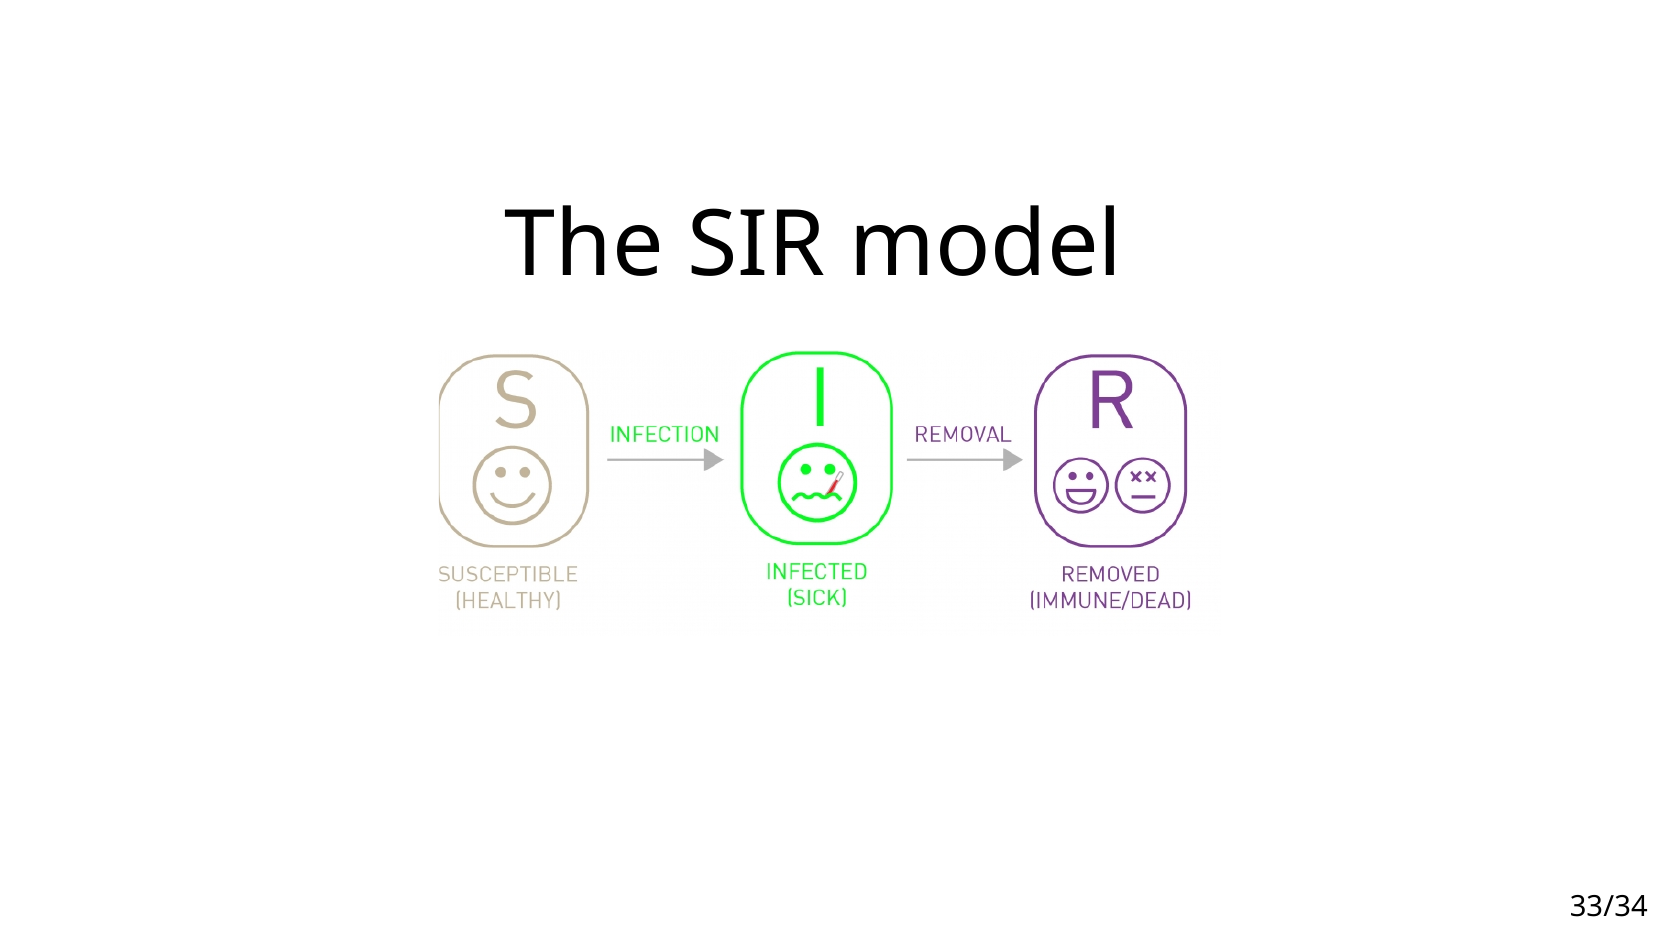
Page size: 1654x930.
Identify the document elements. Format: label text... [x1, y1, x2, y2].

picture [438, 350, 1221, 636]
title The SIR model [69, 161, 1558, 318]
